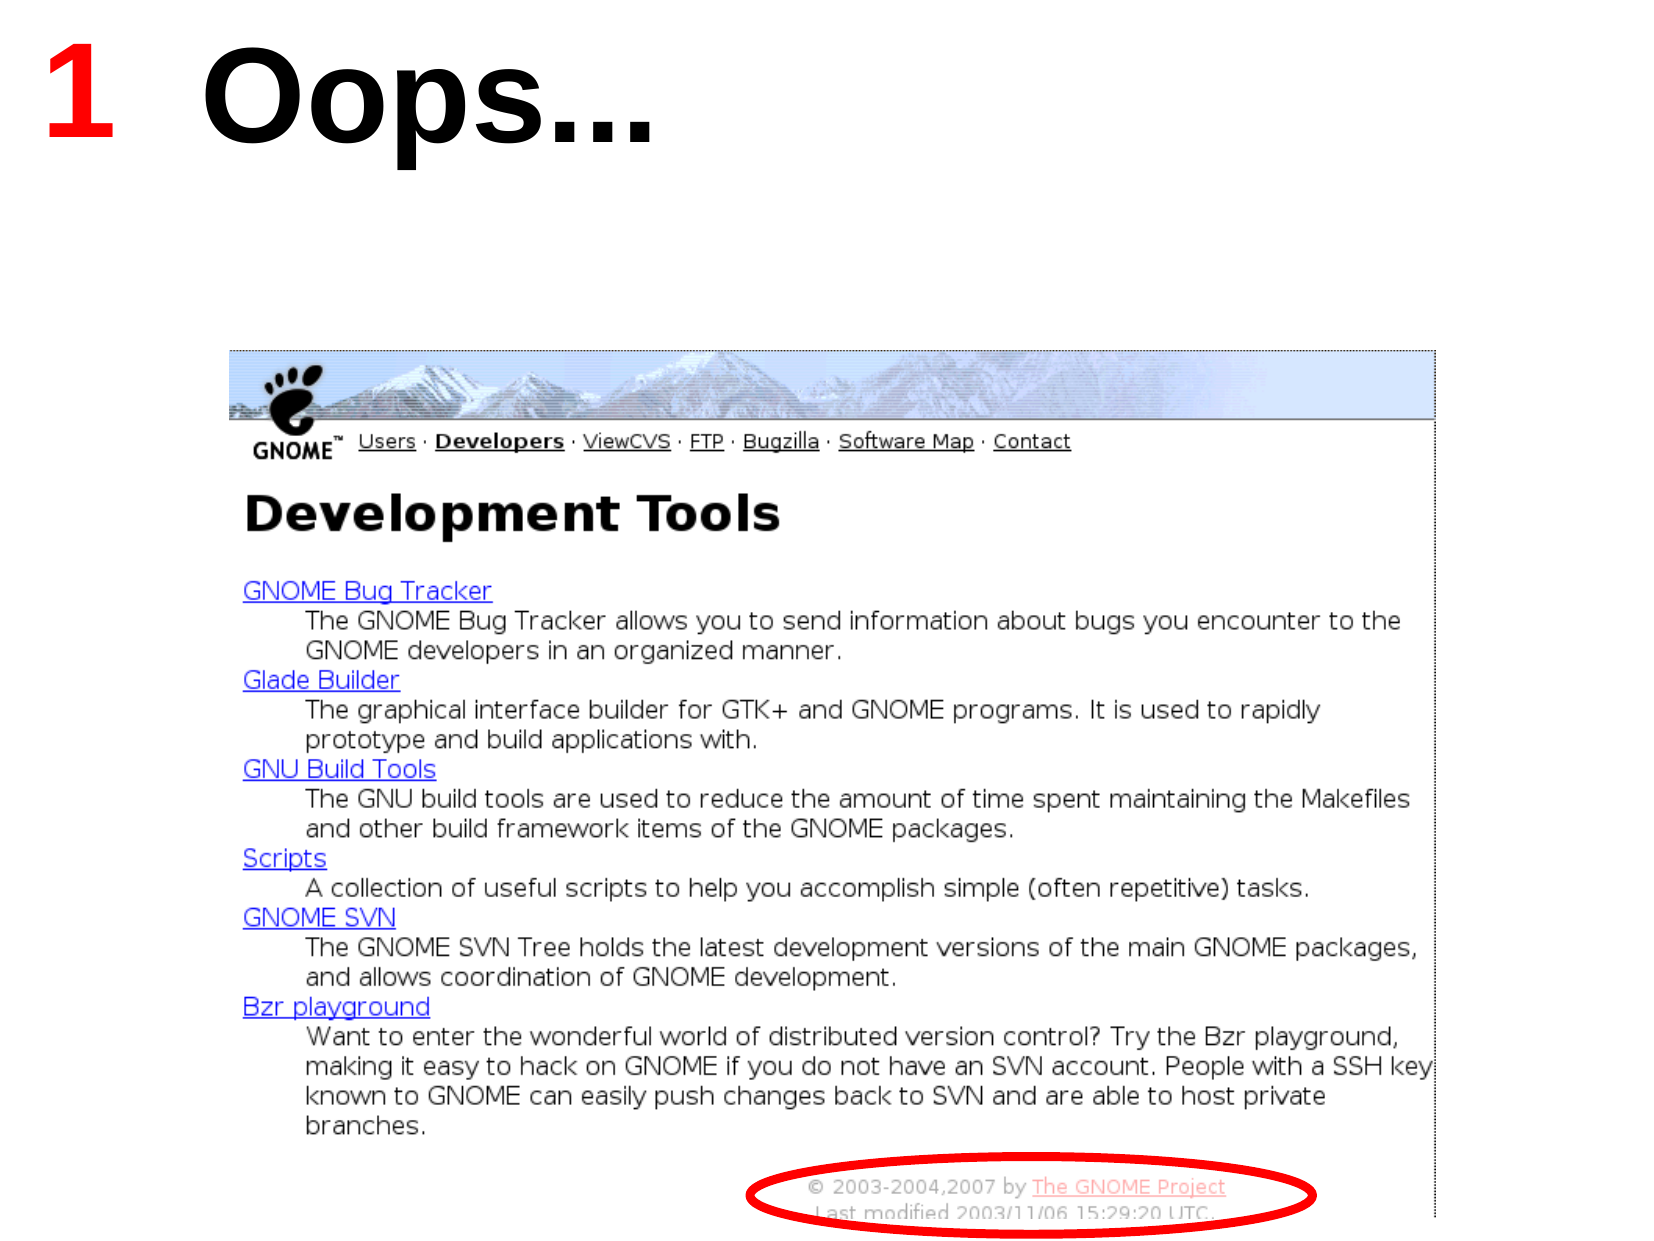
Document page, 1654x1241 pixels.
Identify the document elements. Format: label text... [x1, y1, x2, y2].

picture [755, 1162, 1307, 1219]
picture [229, 350, 1436, 1219]
text_box 1 [26, 6, 132, 174]
text_box Oops... [186, 12, 676, 180]
